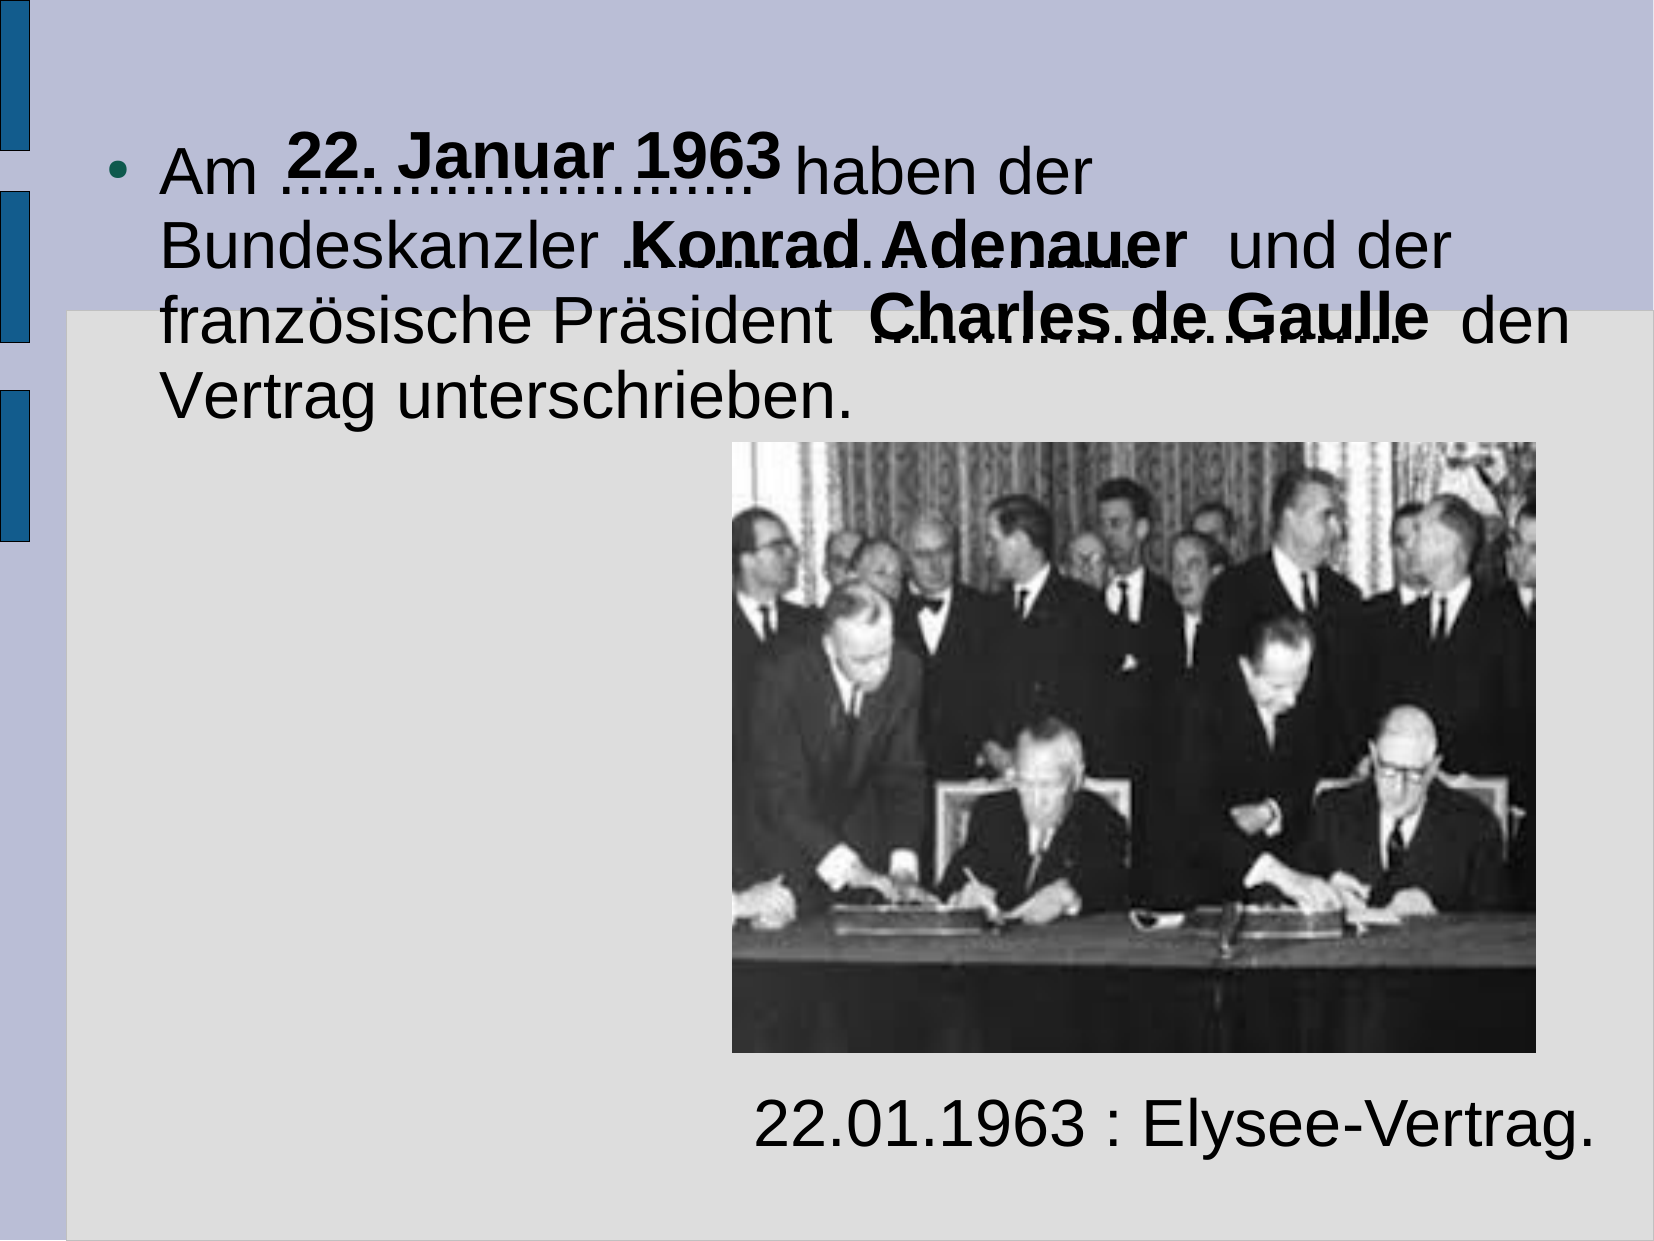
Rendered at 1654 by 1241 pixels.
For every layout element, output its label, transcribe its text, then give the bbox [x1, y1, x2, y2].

list Am .......................... haben der Bundeskanzler ............................. und der französische Präsident ............................. den Vertrag unterschrieben. [88, 29, 1625, 880]
text_box Konrad Adenauer [558, 206, 1211, 282]
text_box 22. Januar 1963 [215, 118, 798, 193]
text_box 22.01.1963 : Elysee-Vertrag. [649, 1003, 1645, 1241]
picture [732, 442, 1536, 1003]
text_box Charles de Gaulle [797, 279, 1477, 355]
